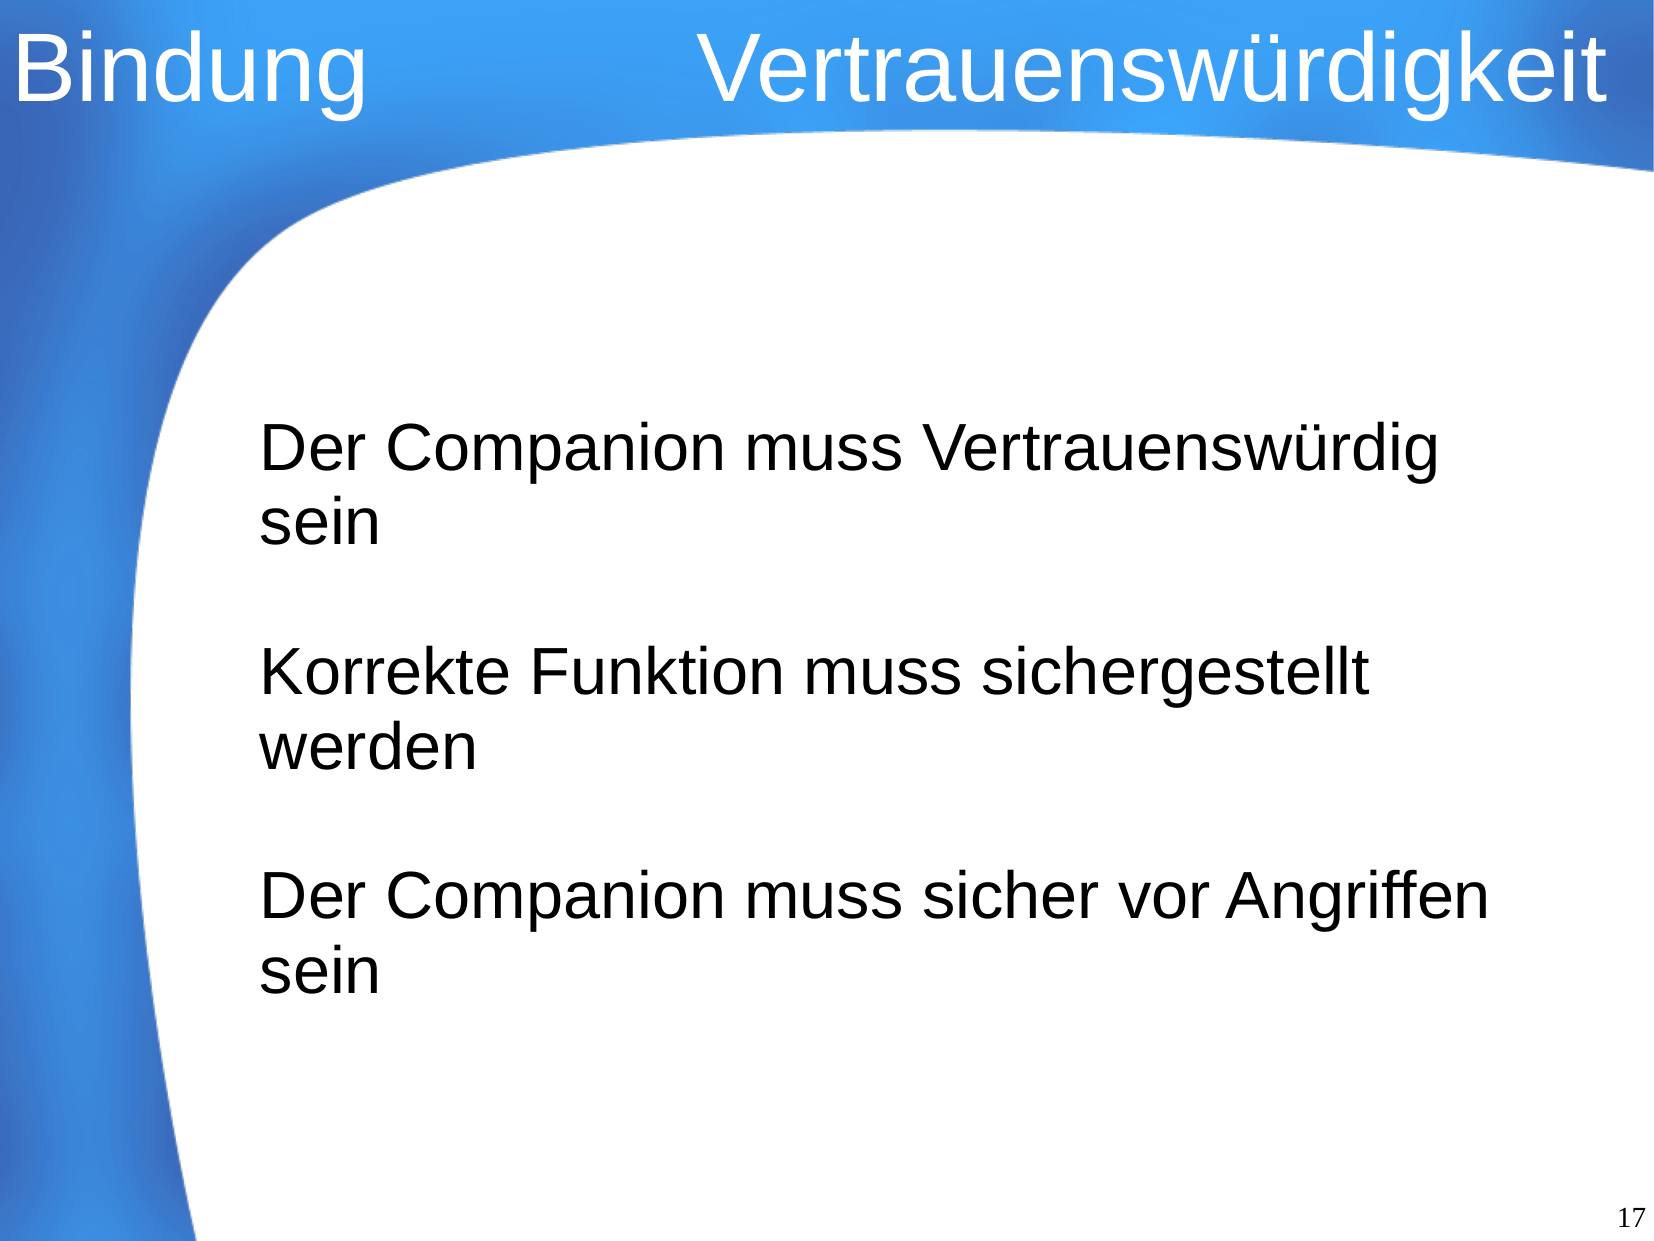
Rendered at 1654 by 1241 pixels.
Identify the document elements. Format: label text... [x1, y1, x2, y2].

picture [0, 0, 1654, 1241]
subtitle Der Companion muss Vertrauenswürdig sein Korrekte Funktion muss sichergestellt werden Der Companion muss sicher vor Angriffen sein [259, 248, 1560, 1170]
title Bindung [11, 0, 922, 177]
title Vertrauenswürdigkeit [922, 13, 1619, 123]
